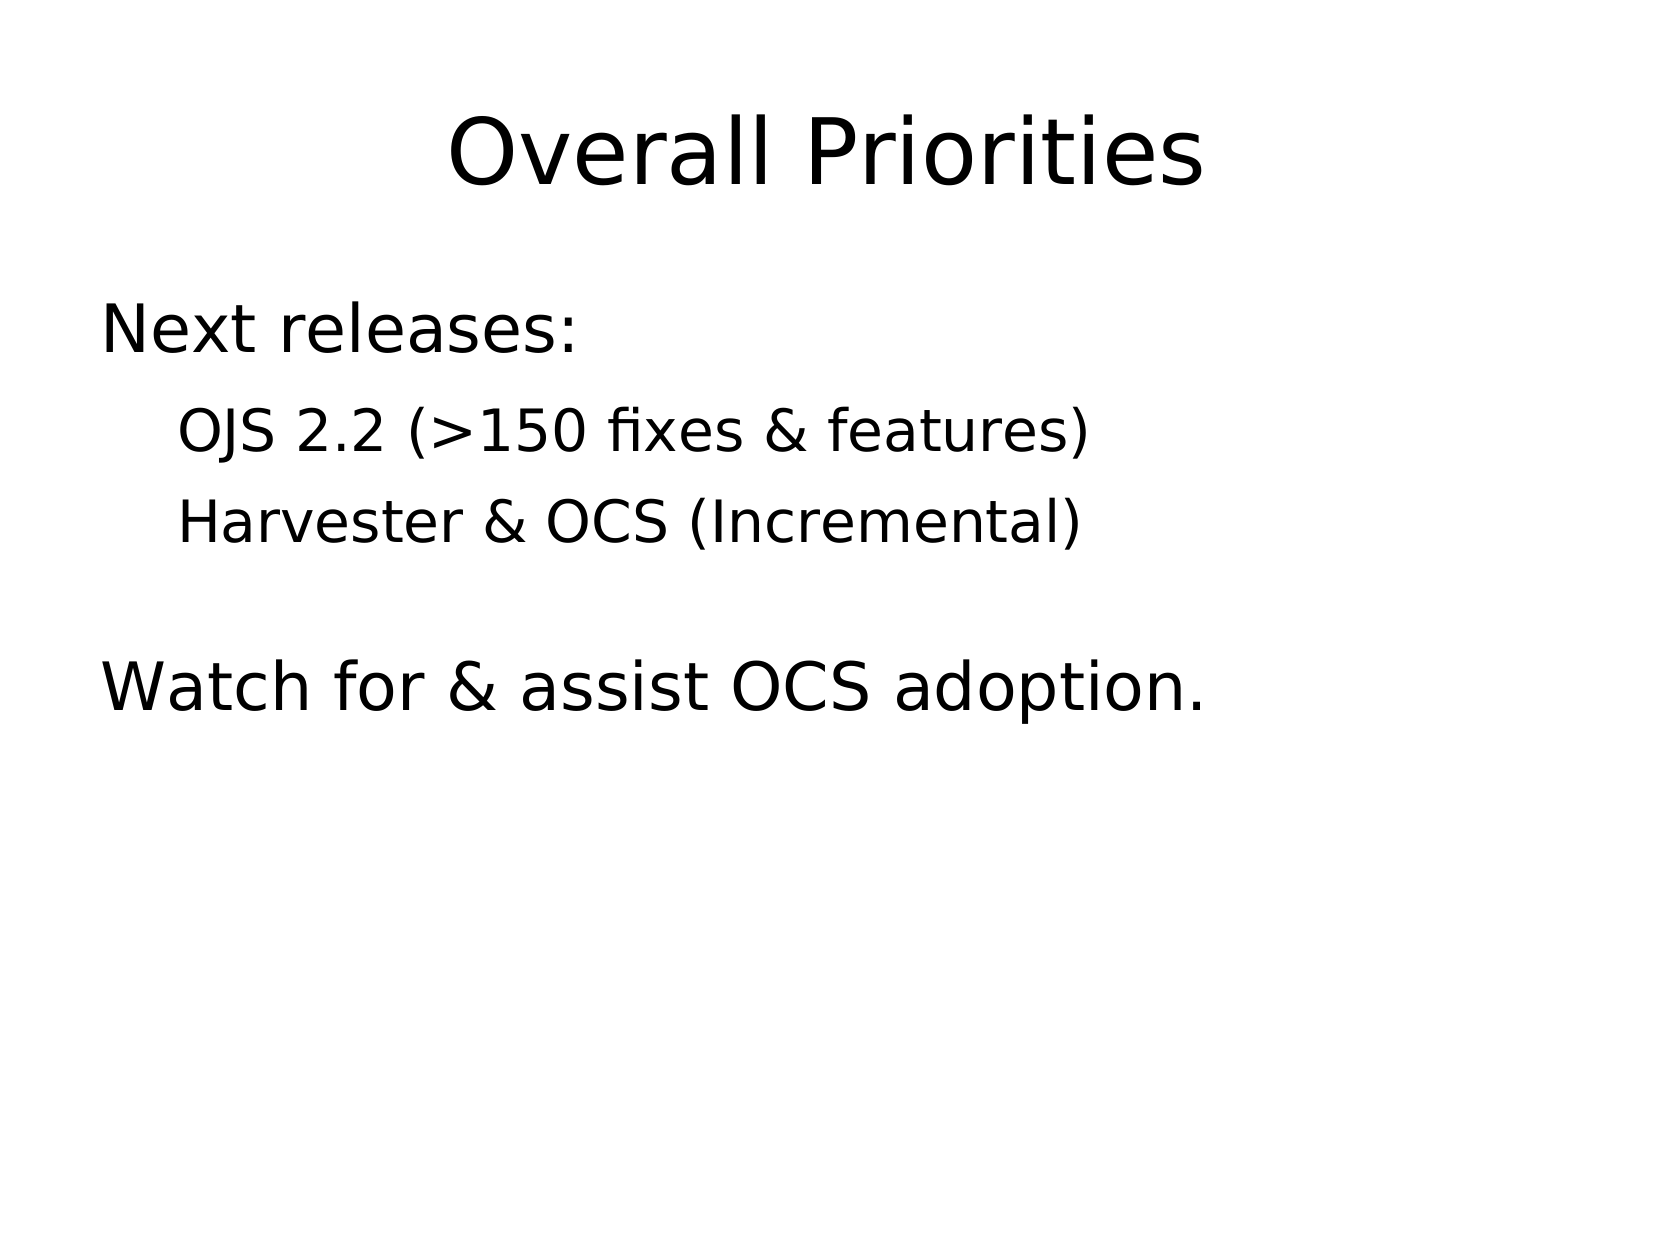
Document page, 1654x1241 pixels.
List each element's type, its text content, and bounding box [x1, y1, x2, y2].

list Next releases: OJS 2.2 (>150 fixes & features) Harvester & OCS (Incremental) Watch for & assist OCS adoption. [82, 290, 1571, 1094]
title Overall Priorities [82, 49, 1571, 257]
